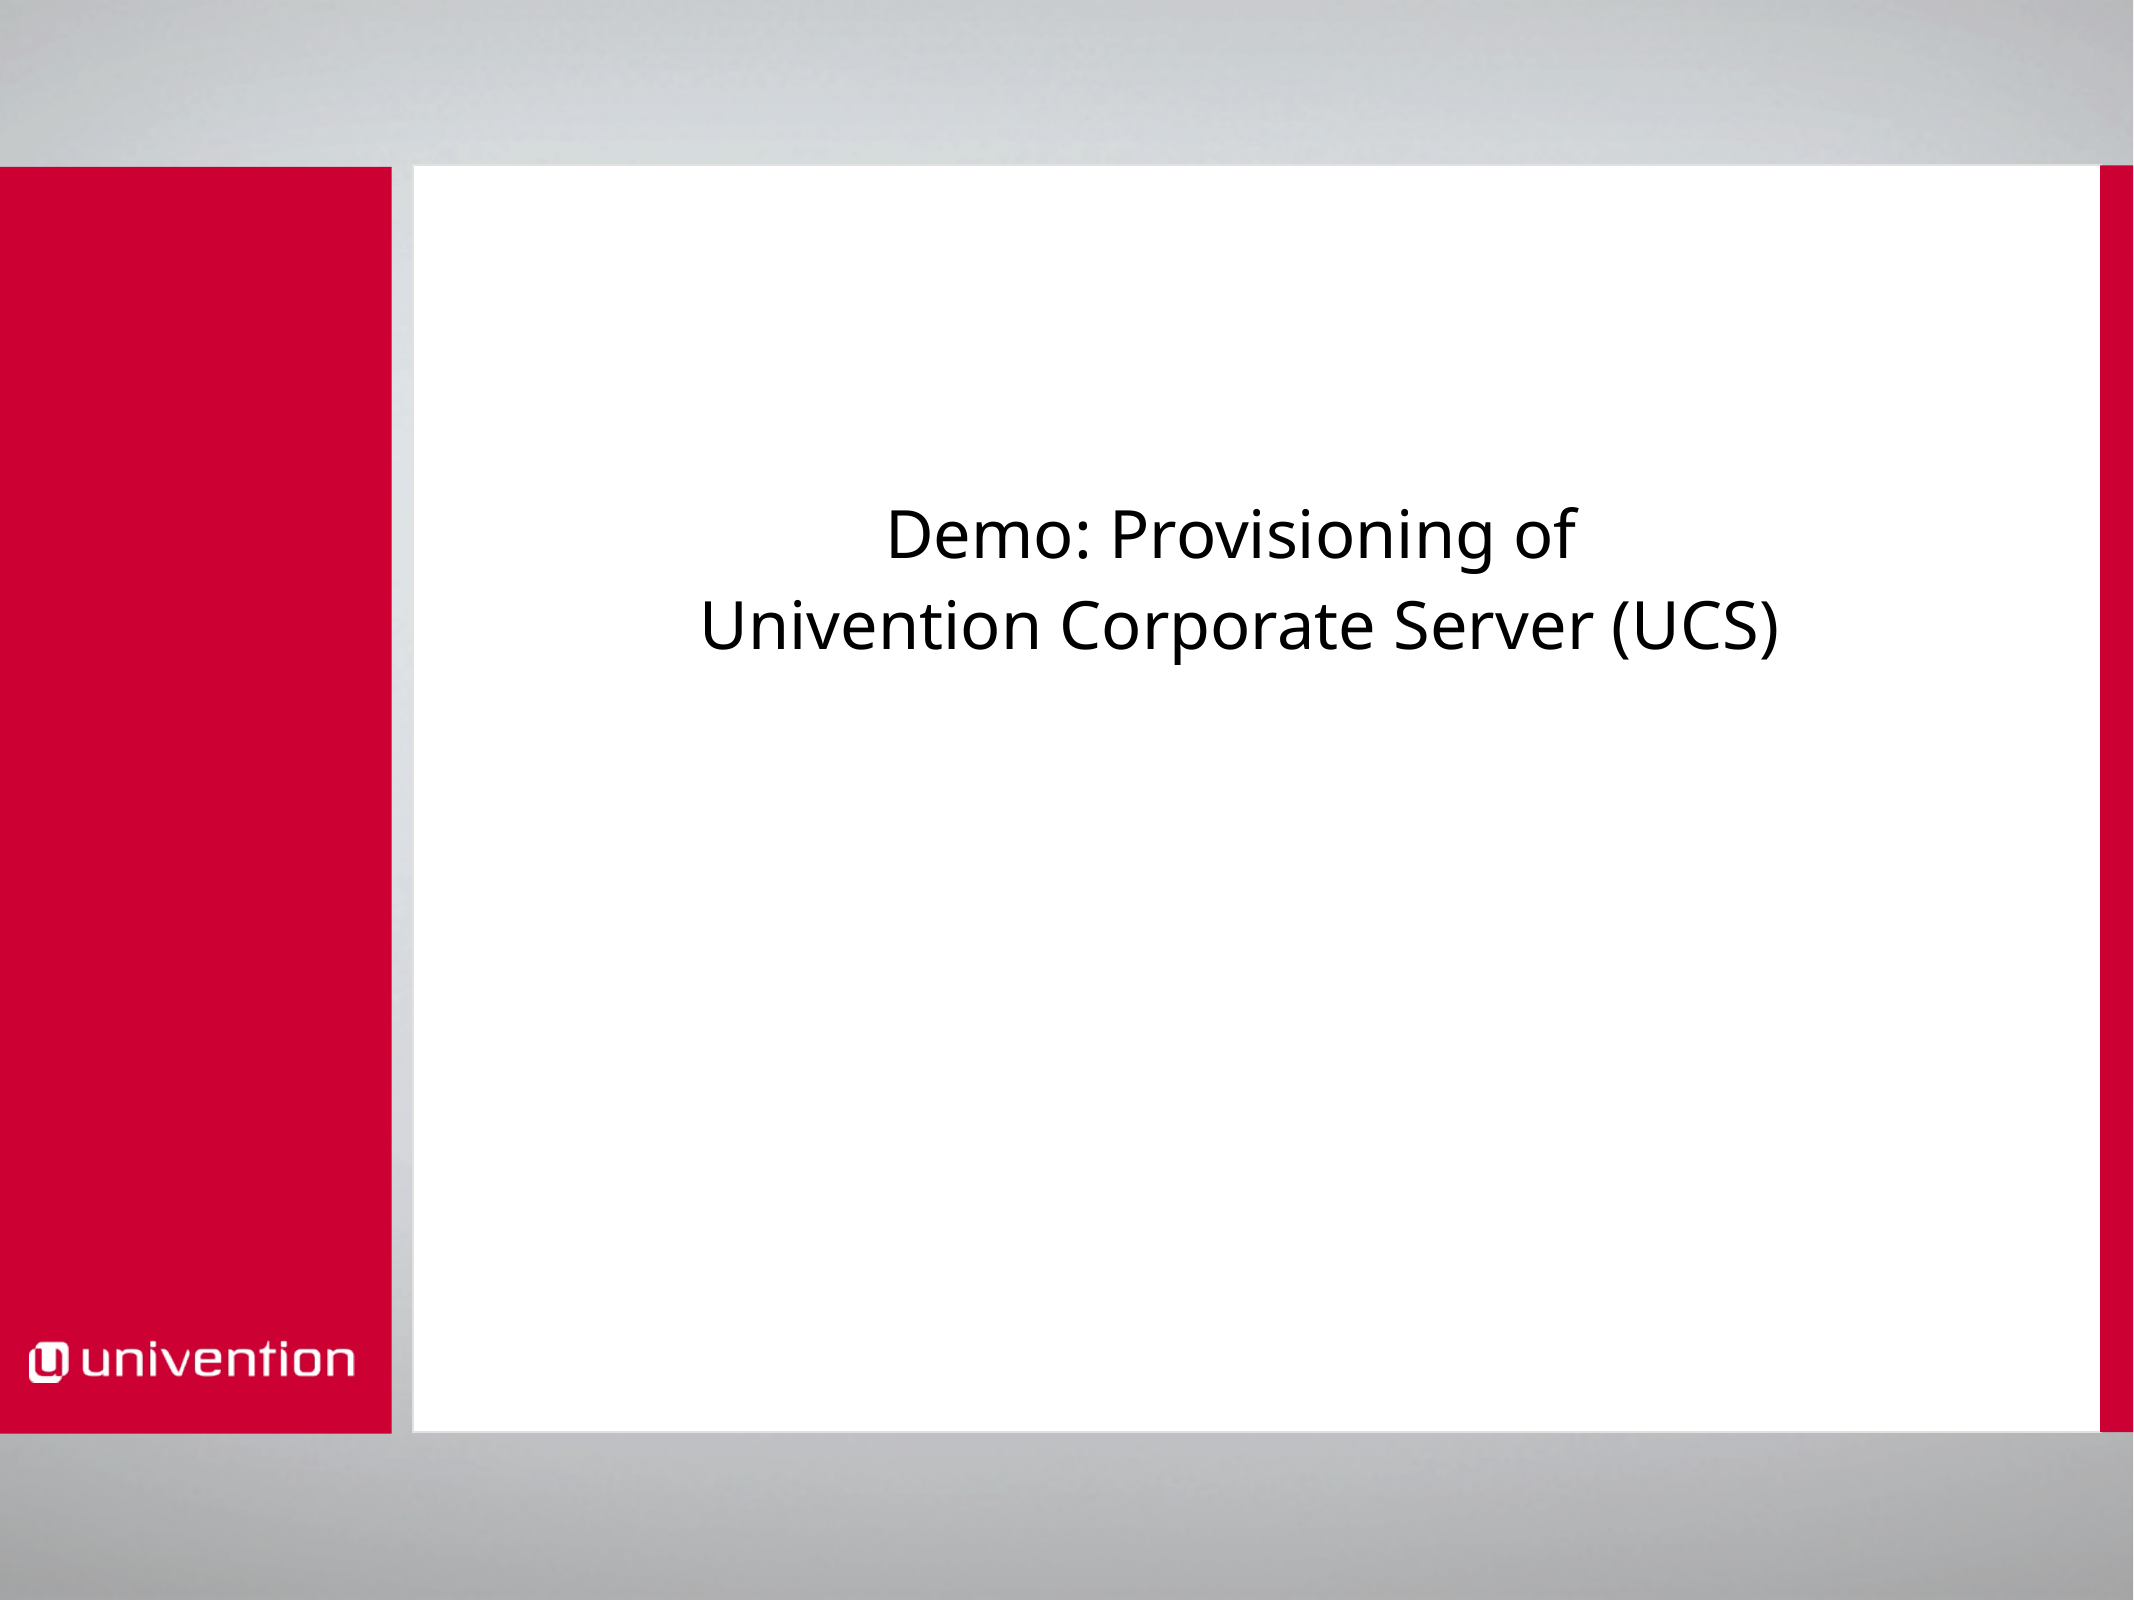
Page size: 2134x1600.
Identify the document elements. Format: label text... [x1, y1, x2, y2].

picture [0, 0, 2134, 1600]
picture [29, 1340, 355, 1383]
subtitle Demo: Provisioning of Univention Corporate Server (UCS) [472, 236, 2008, 1329]
